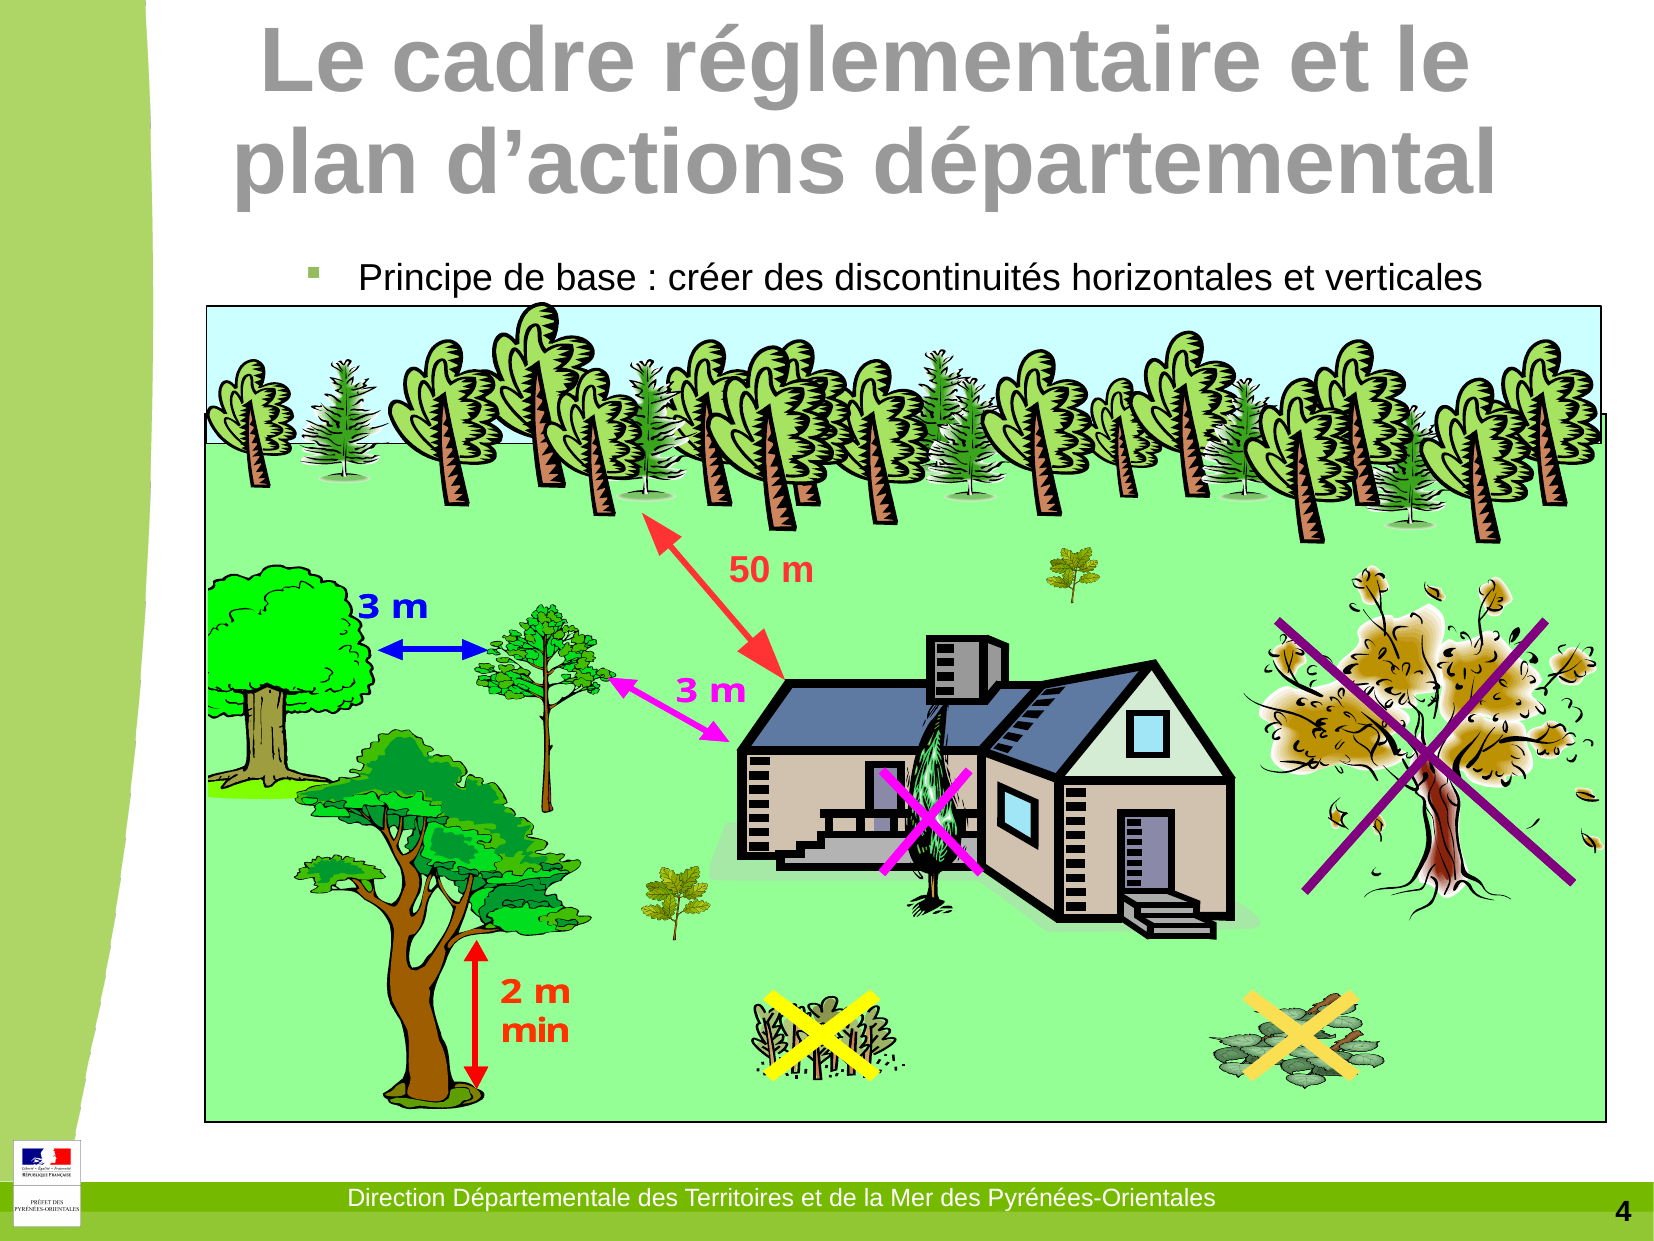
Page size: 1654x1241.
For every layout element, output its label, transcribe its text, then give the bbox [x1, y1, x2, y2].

list Principe de base : créer des discontinuités horizontales et verticales [216, 256, 1493, 299]
title Le cadre réglementaire et le plan d’actions départemental [177, 8, 1555, 214]
picture [0, 0, 1654, 1241]
text_box 50 m [714, 540, 869, 599]
text_box [205, 1118, 1606, 1122]
